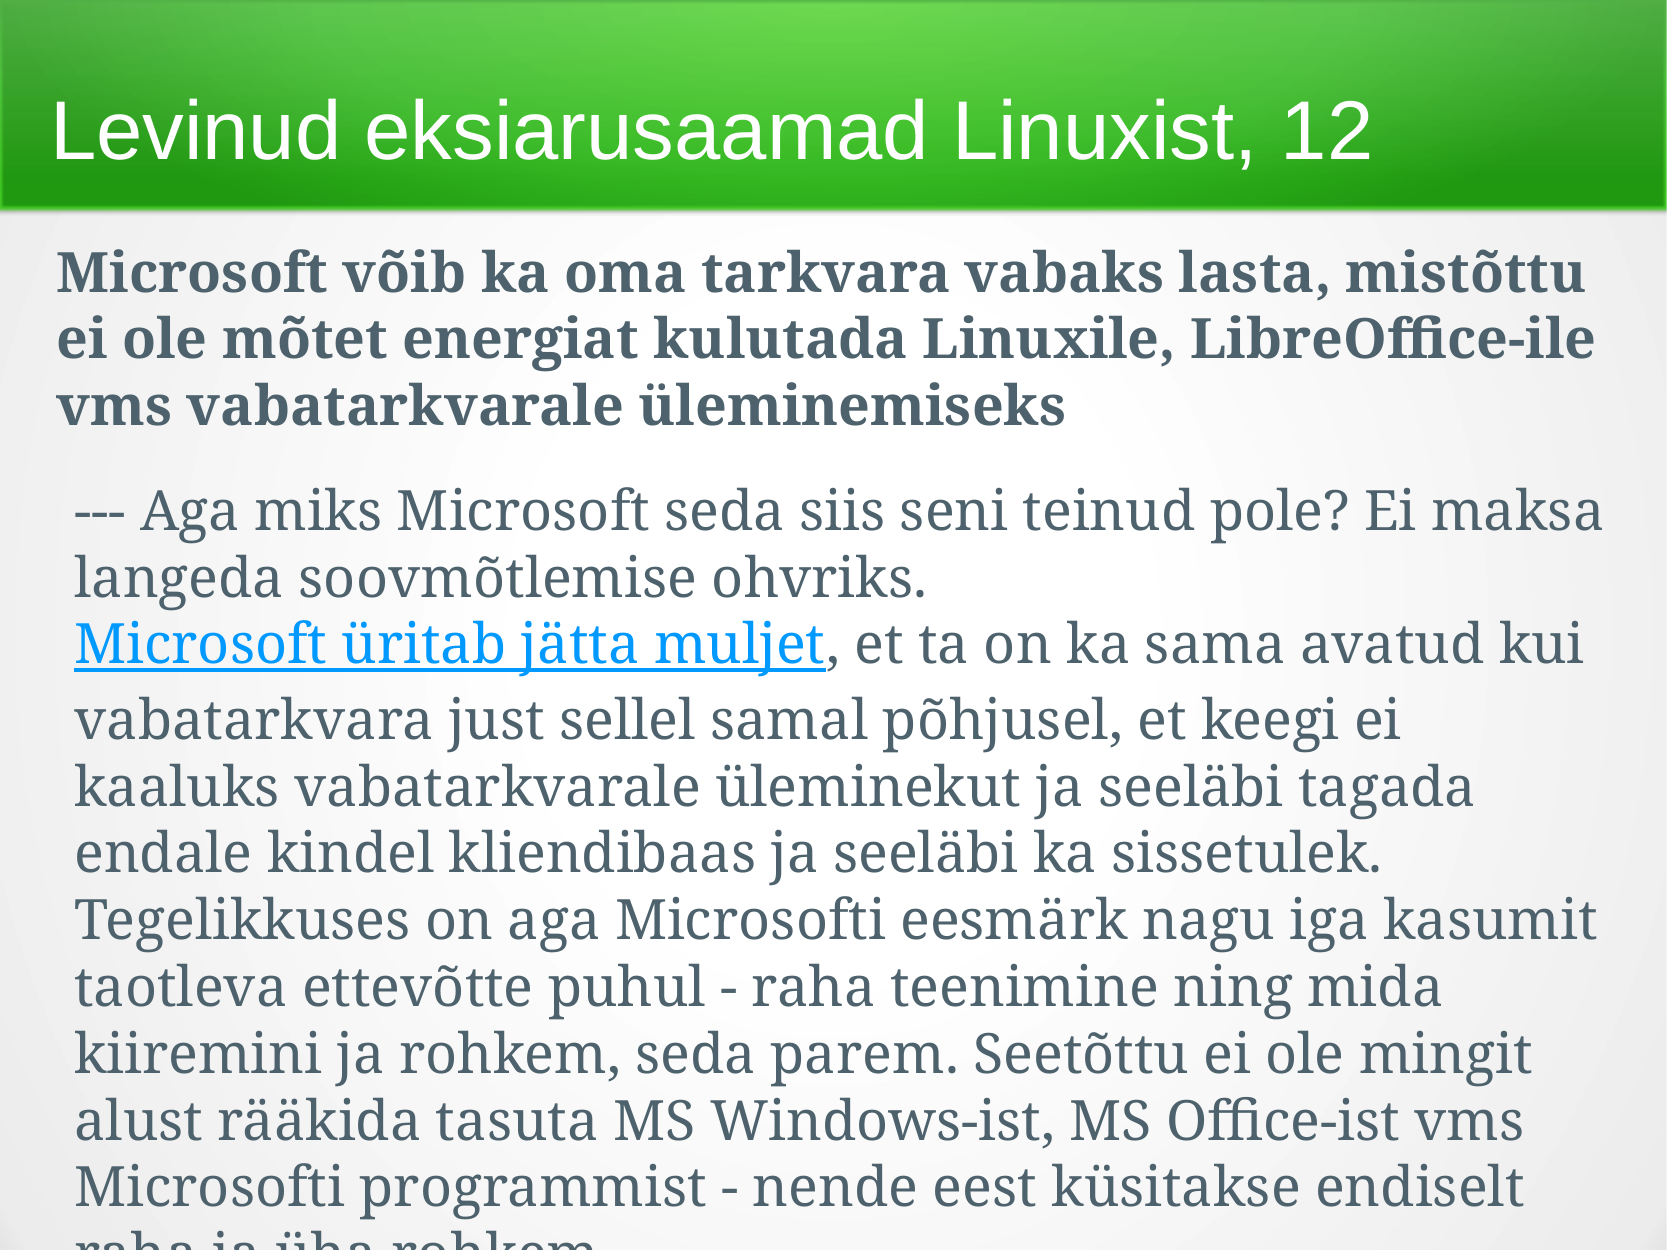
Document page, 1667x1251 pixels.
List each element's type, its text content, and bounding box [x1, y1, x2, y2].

picture [527, 1246, 537, 1250]
picture [576, 1246, 587, 1250]
picture [462, 1246, 473, 1250]
text_box --- Aga miks Microsoft seda siis seni teinud pole? Ei maksa langeda soovmõtlemise ohvriks. Microsoft üritab jätta muljet, et ta on ka sama avatud kui vabatarkvara just sellel samal põhjusel, et keegi ei kaaluks vabatarkvarale üleminekut ja seeläbi tagada endale kindel kliendibaas ja seeläbi ka sissetulek. Tegelikkuses on aga Microsofti eesmärk nagu iga kasumit taotleva ettevõtte puhul - raha teenimine ning mida kiiremini ja rohkem, seda parem. Seetõttu ei ole mingit alust rääkida tasuta MS Windows-ist, MS Office-ist vms Microsofti programmist - nende eest küsitakse endiselt raha ja üha rohkem... [68, 468, 1622, 1228]
picture [142, 1246, 153, 1250]
list Microsoft võib ka oma tarkvara vabaks lasta, mistõttu ei ole mõtet energiat kulutada Linuxile, LibreOffice-ile vms vabatarkvarale üleminemiseks [50, 230, 1630, 454]
picture [427, 1246, 439, 1250]
picture [559, 1246, 569, 1250]
picture [176, 1245, 186, 1250]
picture [239, 1245, 249, 1250]
picture [109, 1245, 119, 1250]
picture [322, 1246, 333, 1250]
title Levinud eksiarusaamad Linuxist, 12 [50, 84, 1630, 178]
picture [355, 1245, 365, 1250]
picture [0, 0, 1667, 1250]
